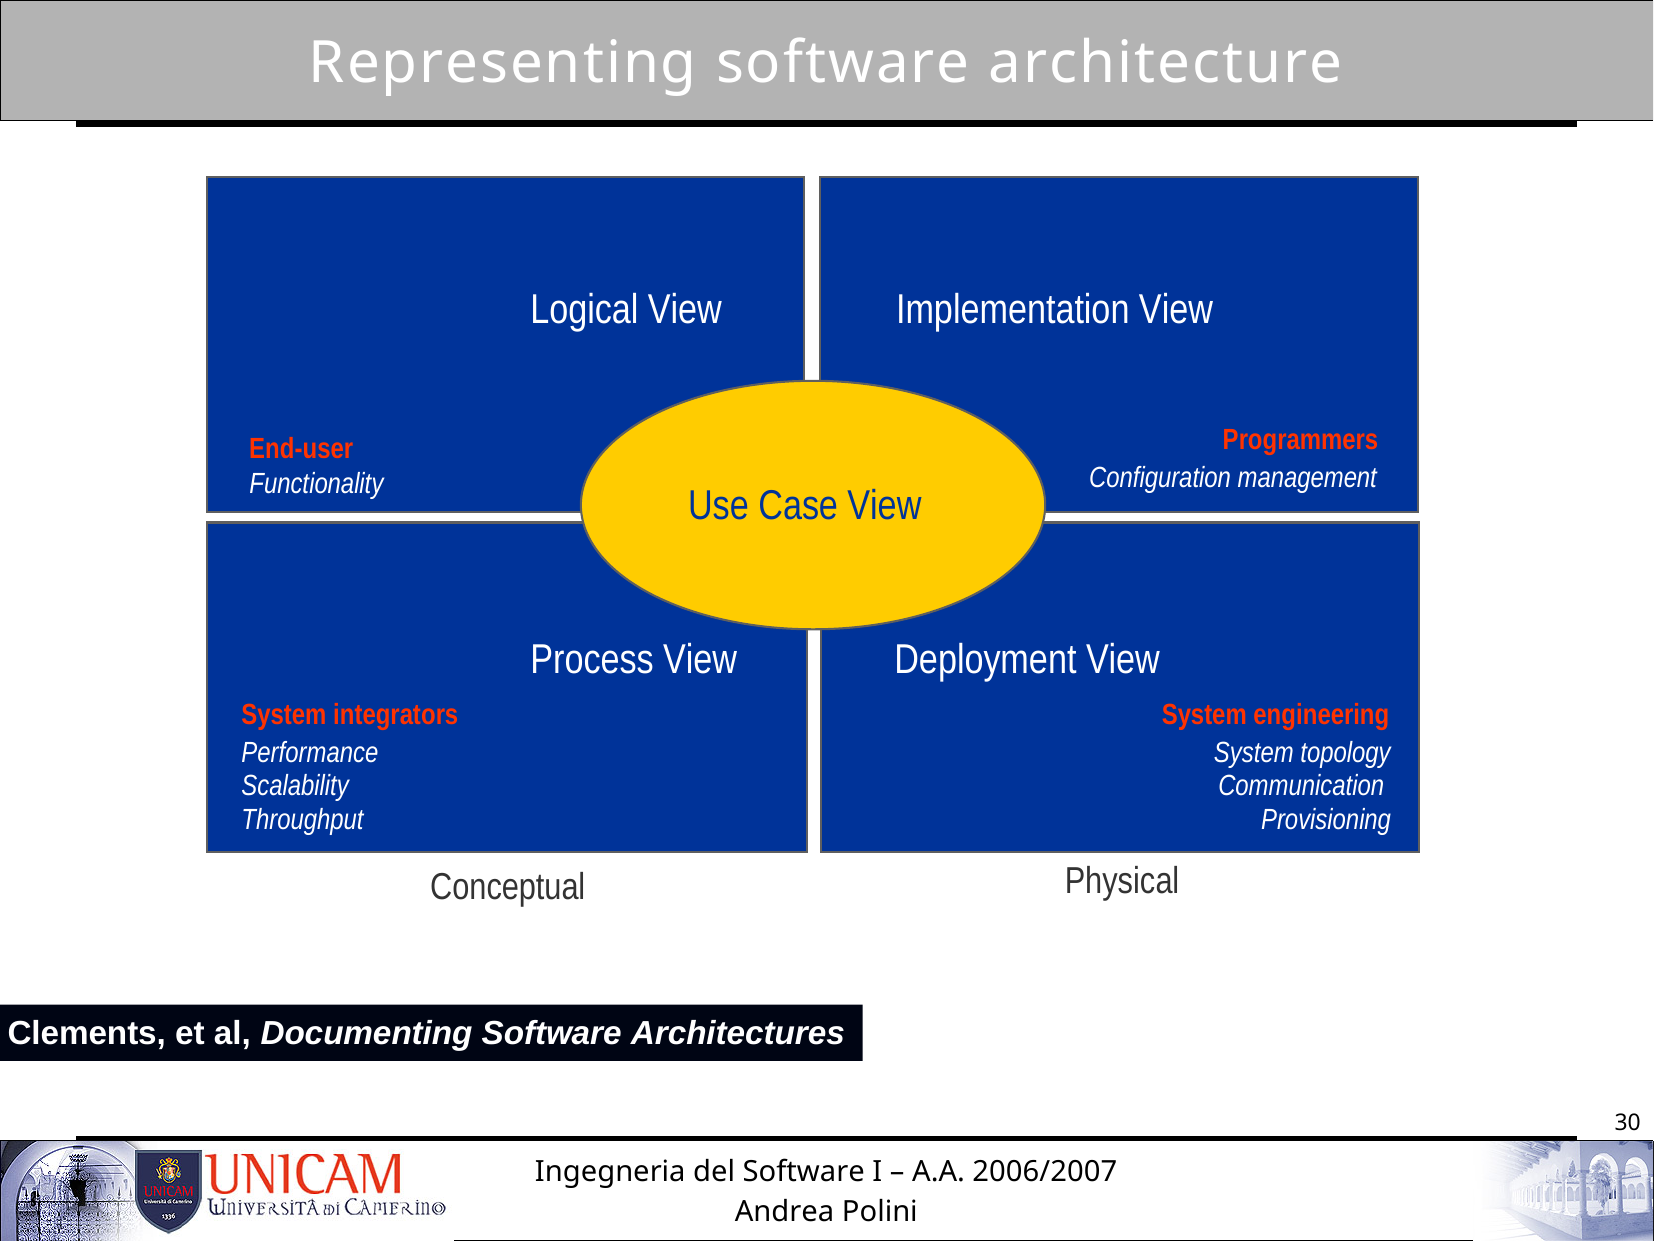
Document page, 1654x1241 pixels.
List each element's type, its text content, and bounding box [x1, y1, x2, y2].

text_box Physical [1009, 856, 1235, 933]
text_box [206, 176, 1419, 852]
text_box Logical View [515, 276, 780, 340]
title Representing software architecture [0, 0, 1653, 121]
text_box Use Case View [672, 472, 971, 536]
text_box System integrators [224, 689, 476, 740]
text_box Implementation View [880, 276, 1296, 340]
text_box Process View [515, 626, 796, 690]
picture [0, 1141, 454, 1241]
text_box Performance Scalability Throughput [224, 740, 396, 844]
text_box Deployment View [879, 626, 1260, 690]
text_box Clements, et al, Documenting Software Architectures [0, 1004, 863, 1061]
picture [1473, 1141, 1654, 1241]
text_box Functionality [232, 458, 401, 509]
text_box System engineering [1145, 689, 1407, 740]
text_box Conceptual [395, 861, 621, 939]
text_box End-user [232, 422, 377, 458]
text_box System topology Communication Provisioning [986, 726, 1408, 844]
text_box Programmers Configuration management [1072, 414, 1402, 503]
